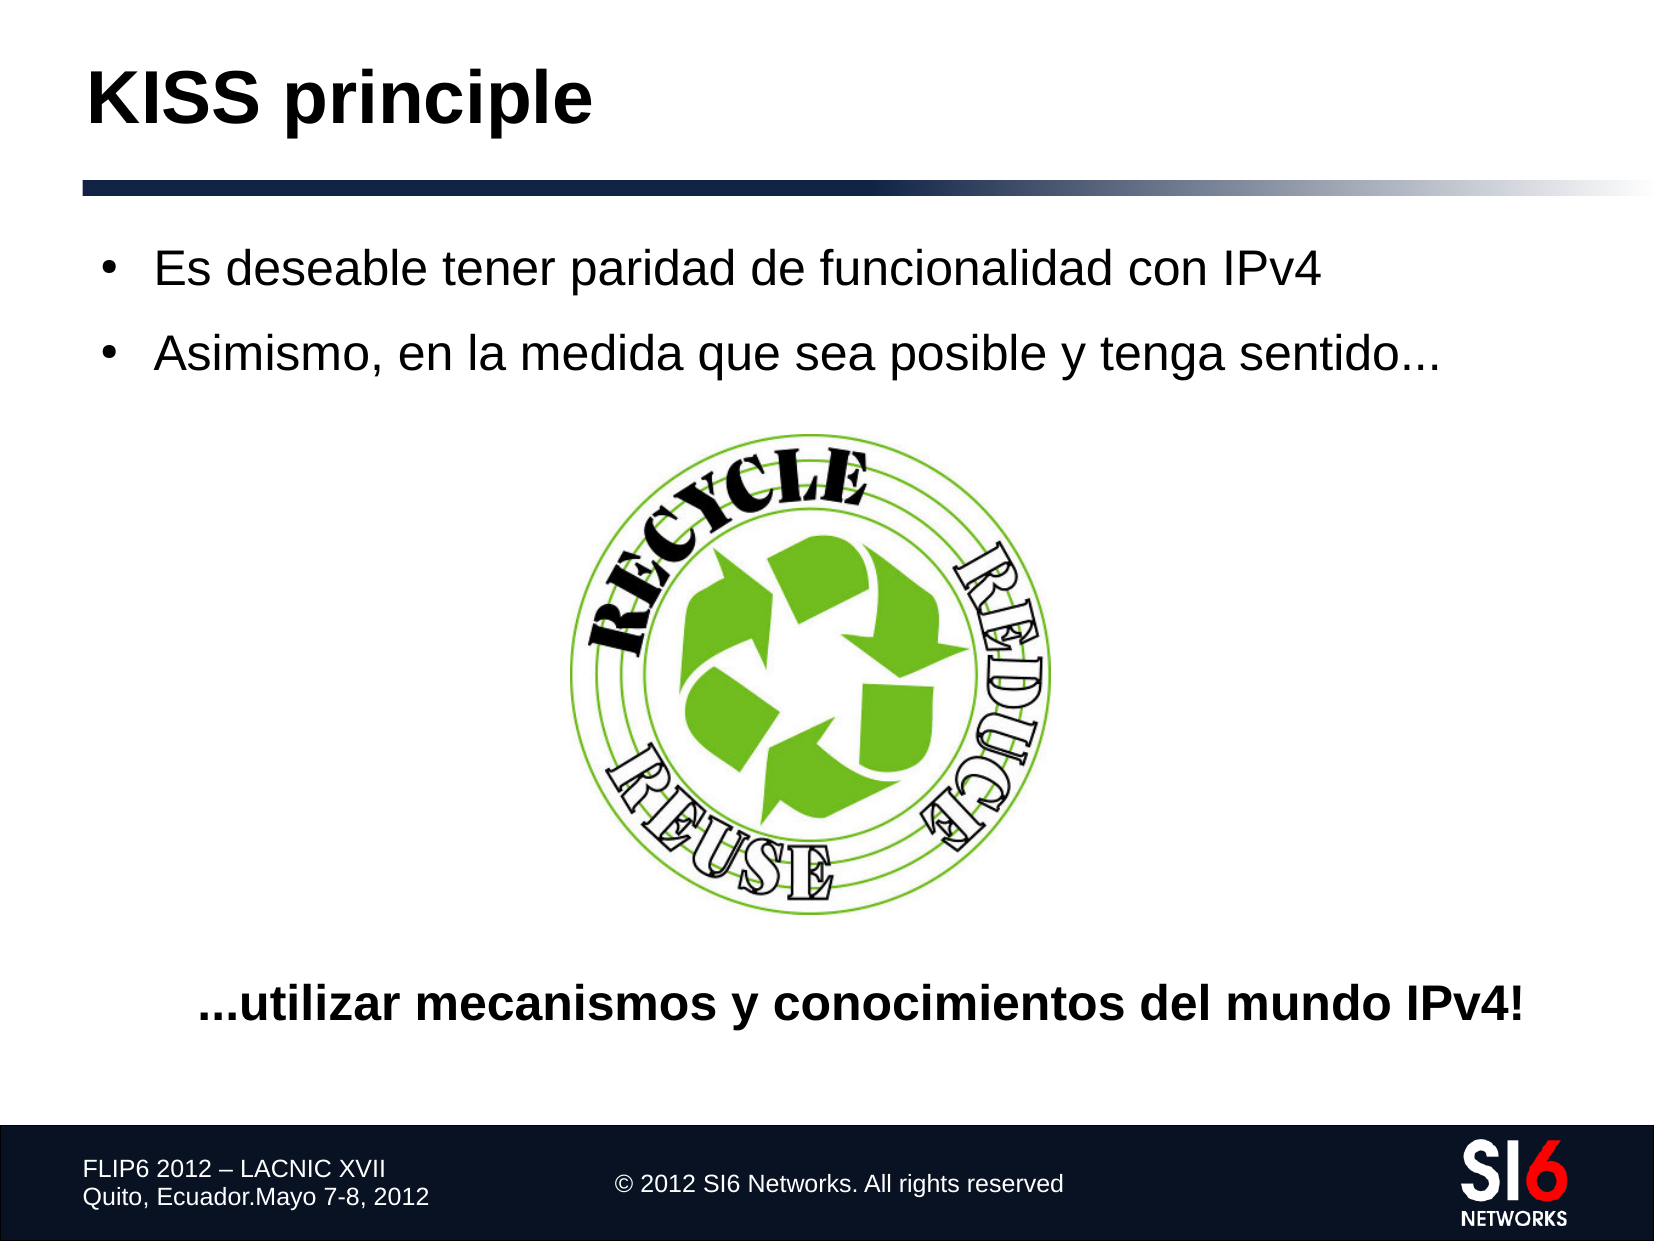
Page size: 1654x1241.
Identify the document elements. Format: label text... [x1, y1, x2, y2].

picture [570, 434, 1051, 916]
list Es deseable tener paridad de funcionalidad con IPv4 Asimismo, en la medida que sea posible y tenga sentido... [82, 240, 1571, 436]
title KISS principle [86, 30, 1576, 166]
picture [1461, 1139, 1567, 1226]
list ...utilizar mecanismos y conocimientos del mundo IPv4! [82, 975, 1571, 1096]
